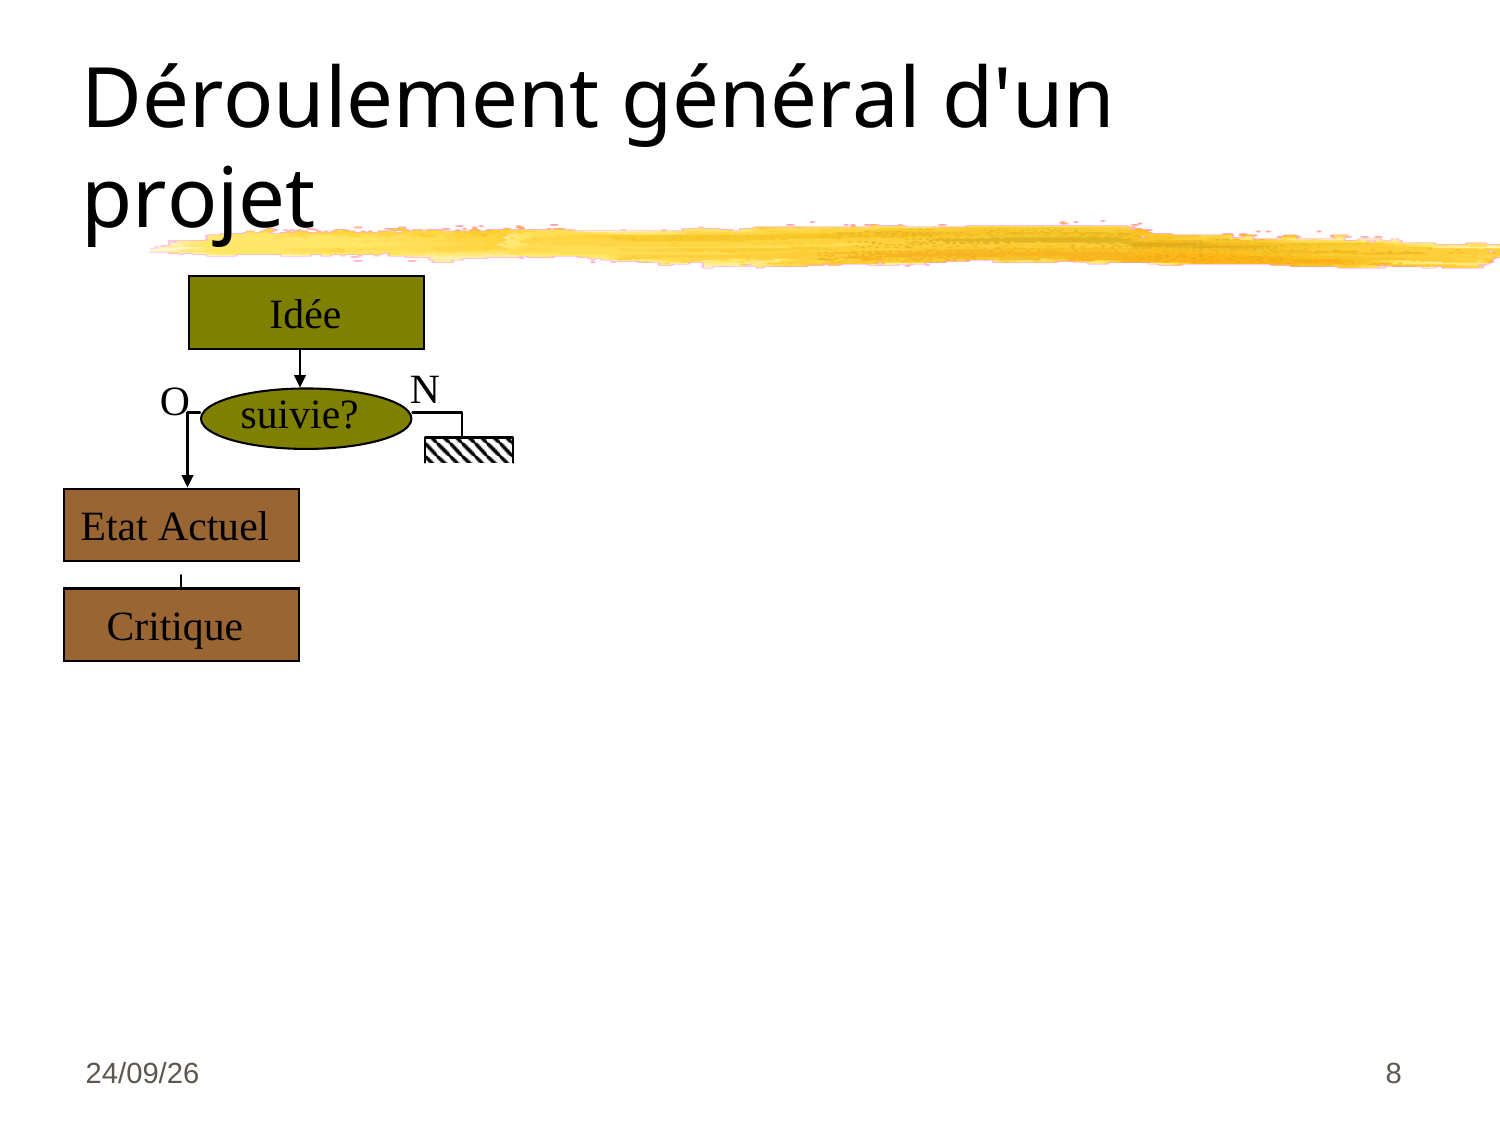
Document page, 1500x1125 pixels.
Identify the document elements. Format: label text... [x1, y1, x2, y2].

text_box [374, 395, 412, 442]
text_box N [394, 354, 455, 419]
text_box <numéro> [1104, 1021, 1417, 1097]
picture [150, 215, 1500, 279]
text_box Etat Actuel [65, 491, 285, 557]
title Déroulement général d'un projet [66, 37, 1342, 225]
text_box O [144, 366, 205, 432]
text_box [248, 444, 364, 449]
text_box 20/01/15 [70, 1021, 384, 1097]
text_box [205, 399, 225, 438]
text_box [425, 437, 513, 463]
text_box Idée [254, 279, 357, 344]
text_box Critique [91, 591, 259, 657]
text_box [63, 488, 299, 562]
text_box suivie? [225, 379, 374, 444]
text_box [188, 275, 424, 349]
text_box [63, 575, 299, 662]
